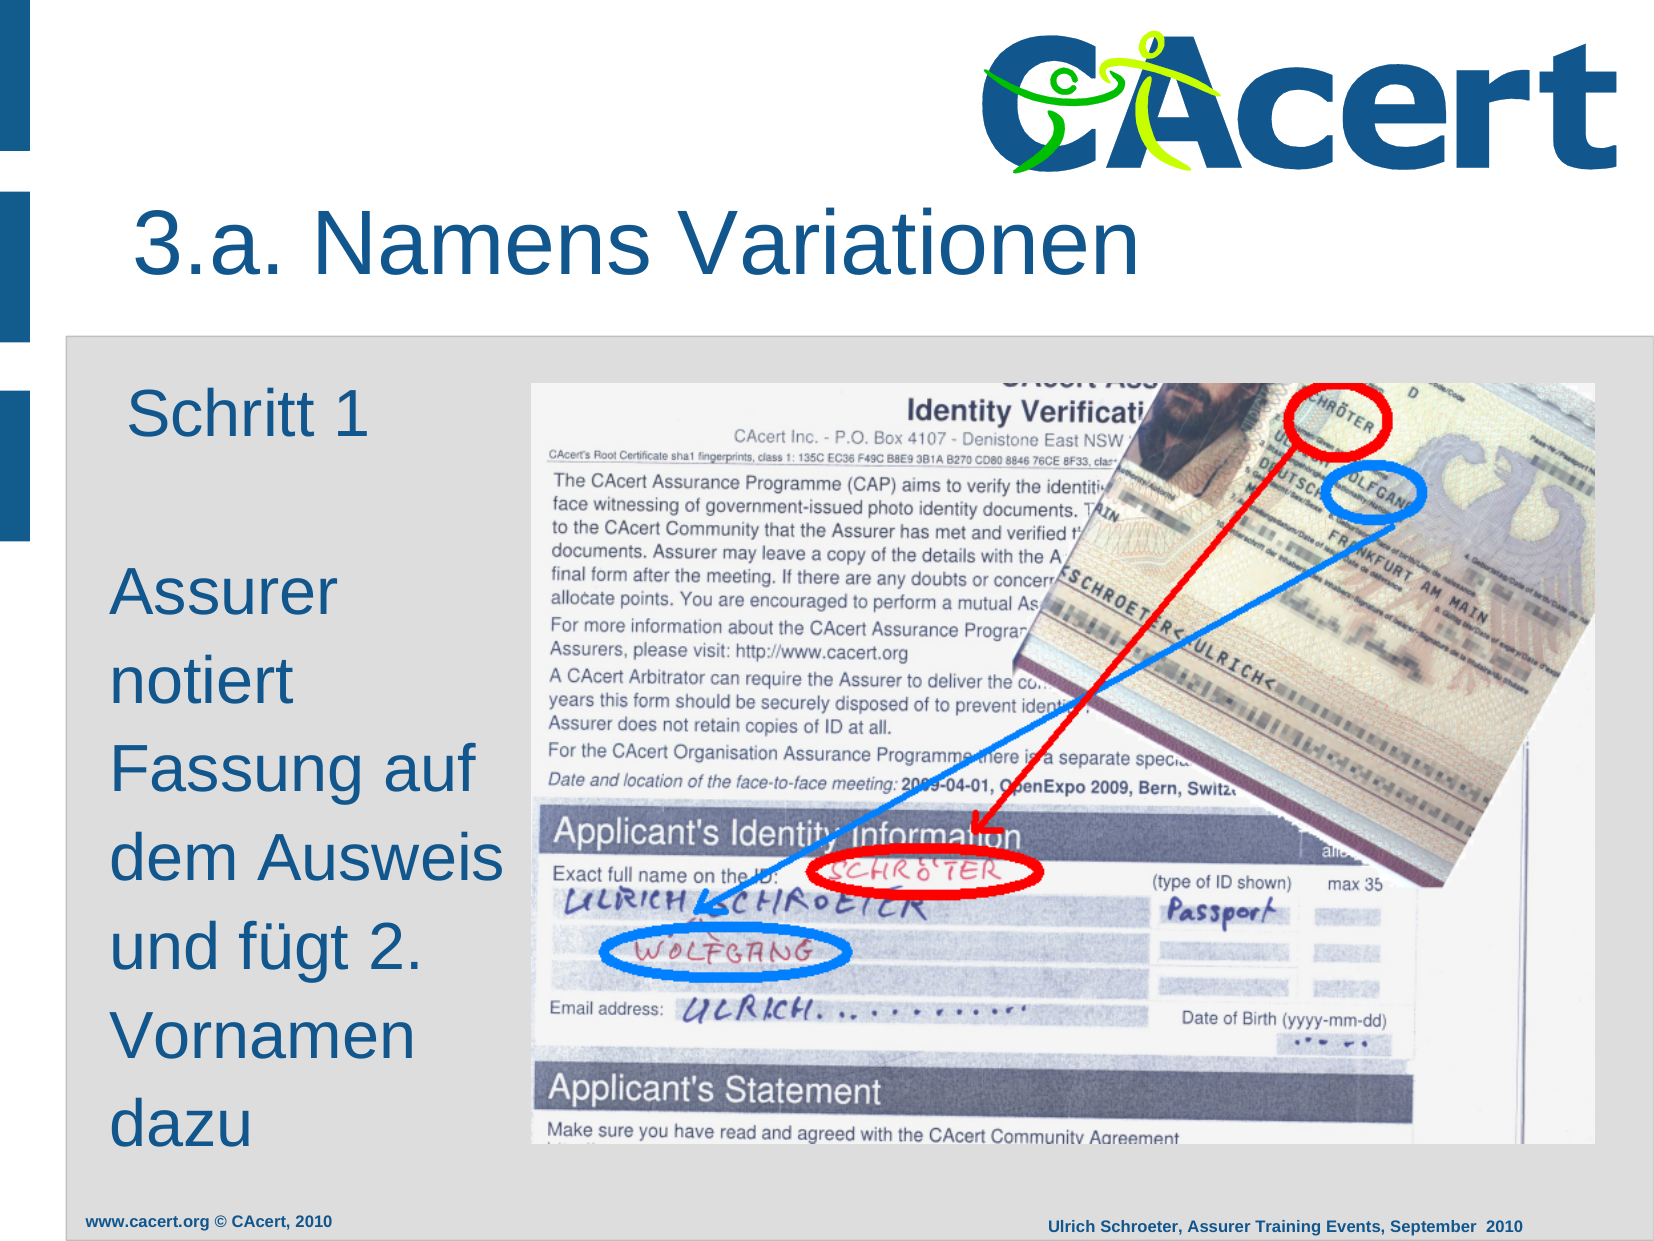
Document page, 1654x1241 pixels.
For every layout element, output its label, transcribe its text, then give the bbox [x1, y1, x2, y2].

text_box Schritt 1 Assurer notiert Fassung auf dem Ausweis und fügt 2. Vornamen dazu [94, 354, 521, 1169]
text_box 3.a. Namens Variationen [118, 184, 1158, 302]
picture [531, 383, 1595, 1144]
